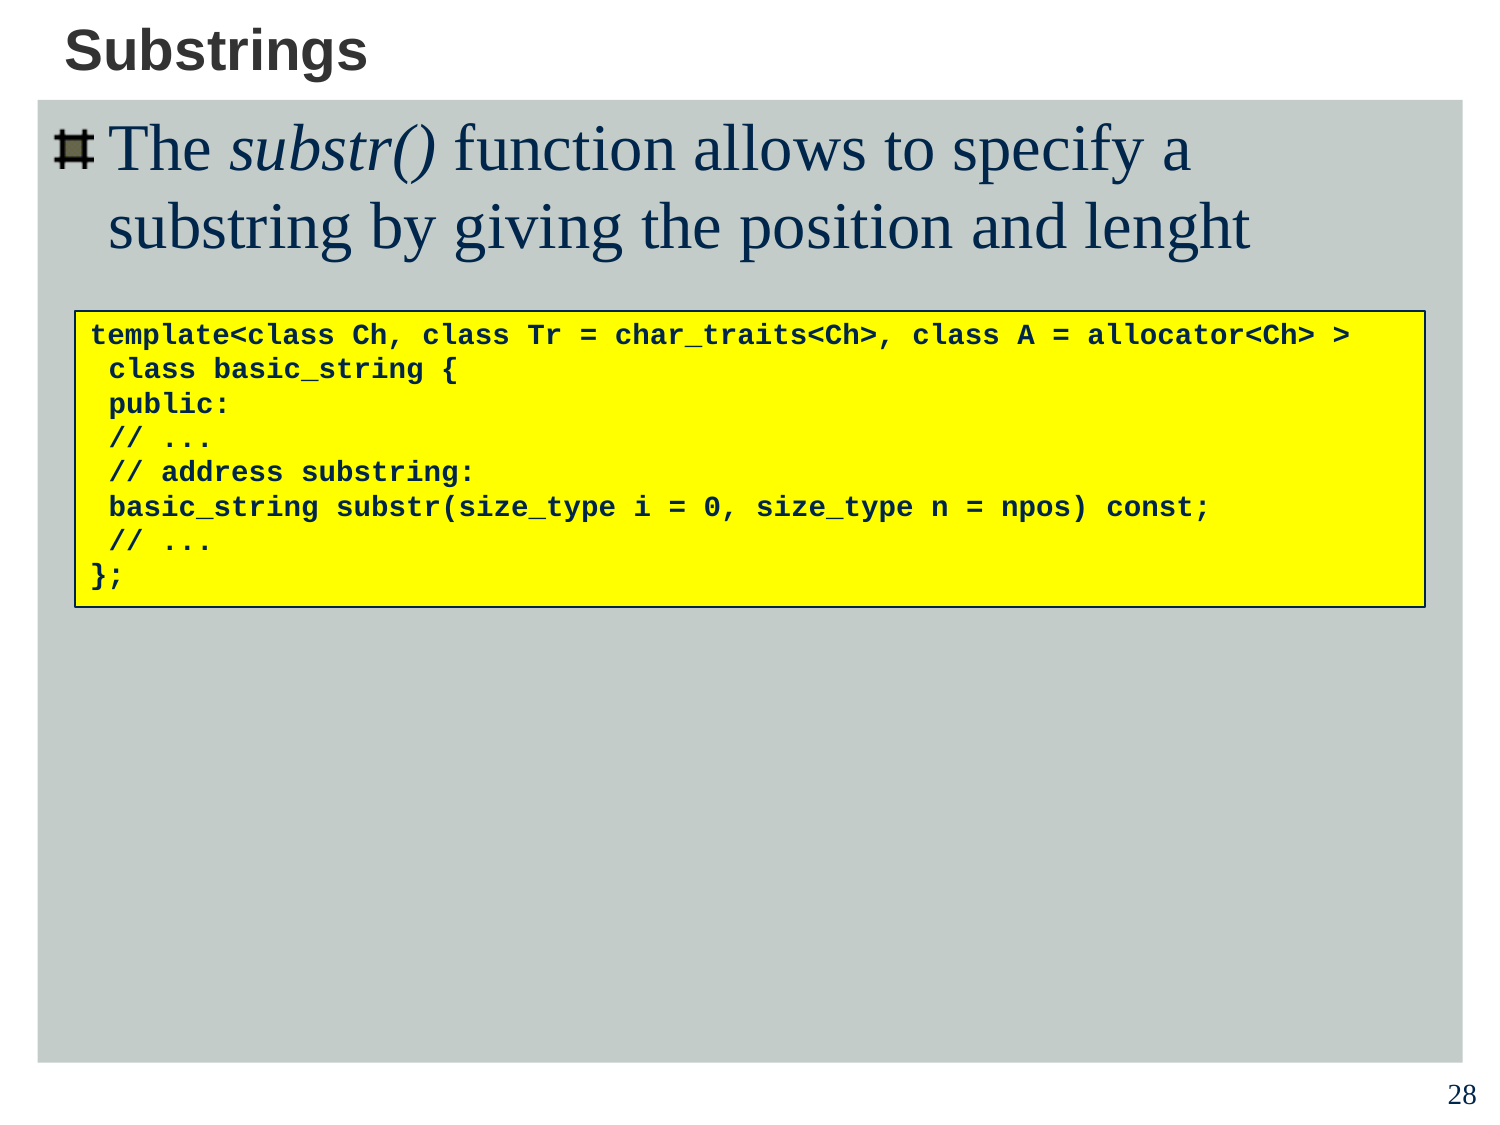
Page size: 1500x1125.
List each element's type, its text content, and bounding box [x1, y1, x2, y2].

title Substrings [50, 0, 1450, 91]
list The substr() function allows to specify a substring by giving the position and lenght [37, 99, 1463, 1063]
text_box template<class Ch, class Tr = char_traits<Ch>, class A = allocator<Ch> > class basic_string { public: // ... // address substring: basic_string substr(size_type i = 0, size_type n = npos) const; // ... }; [75, 311, 1426, 638]
